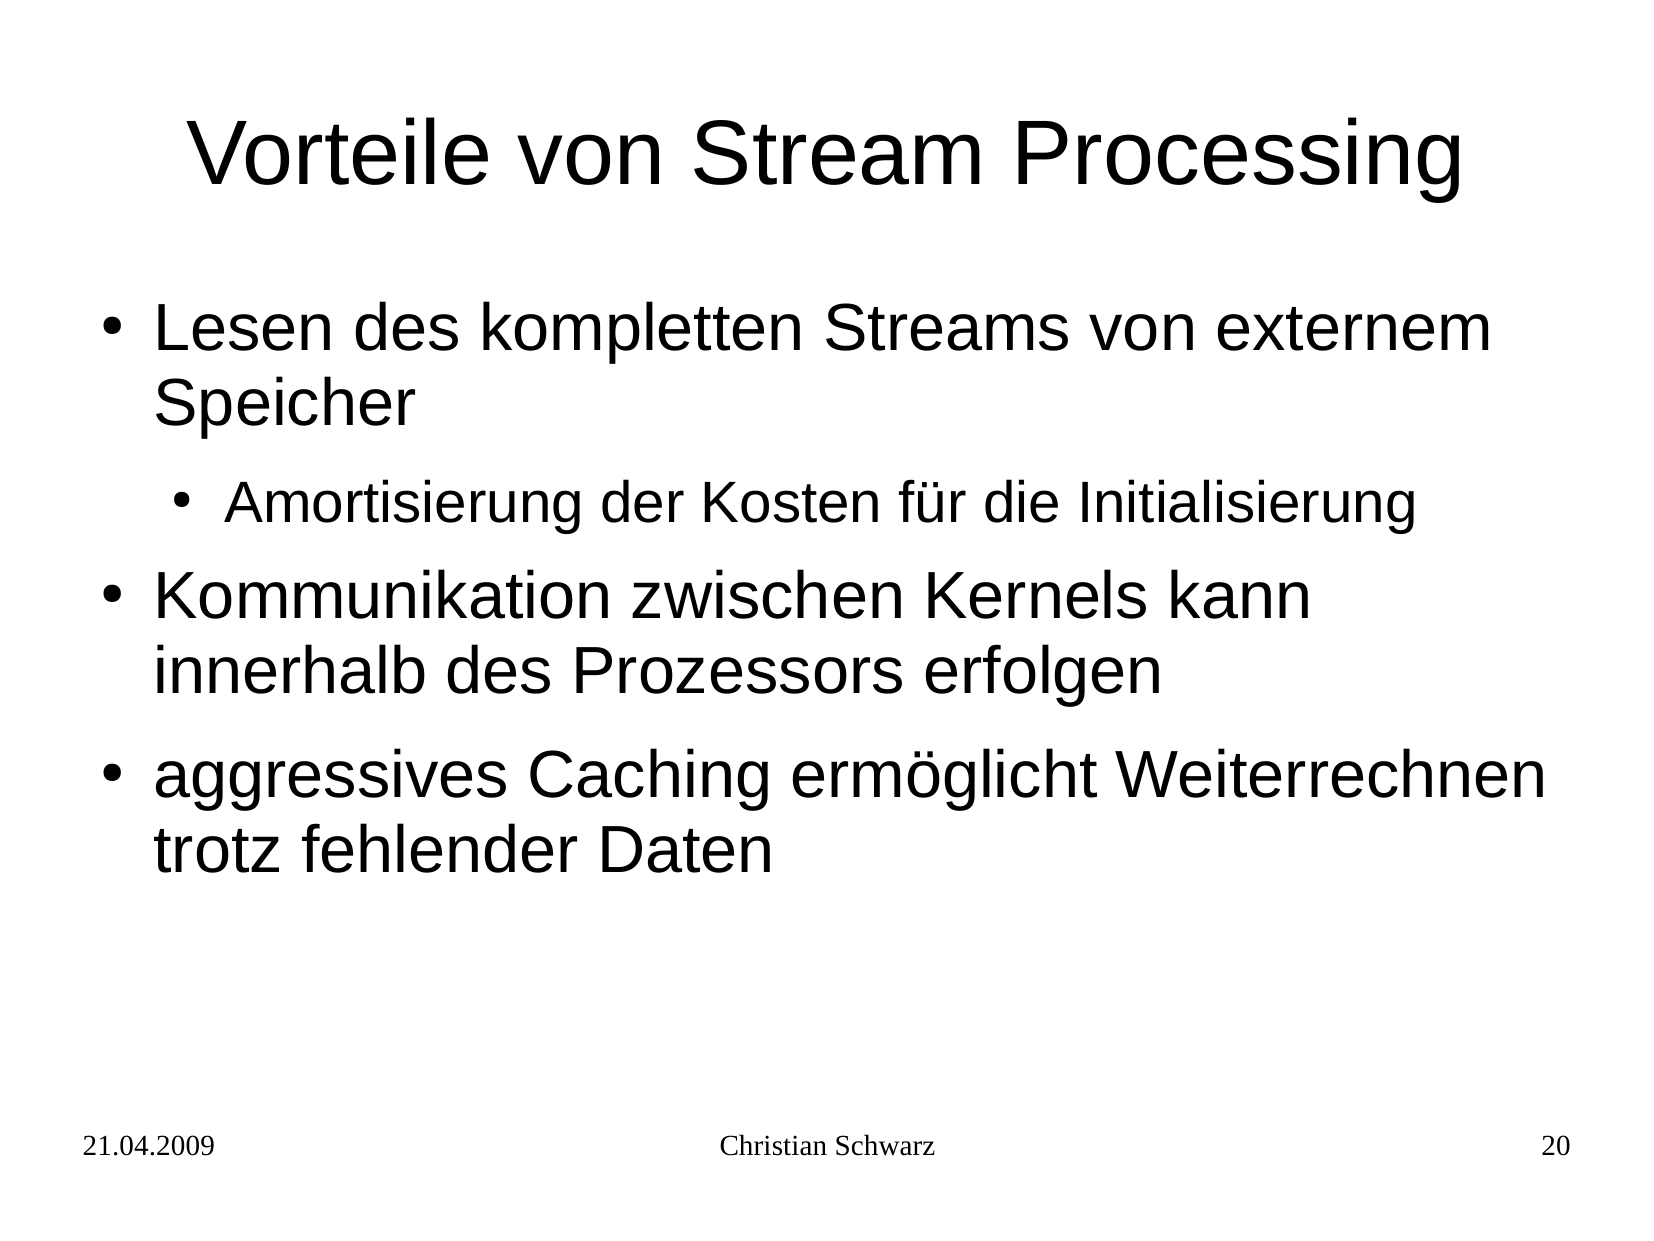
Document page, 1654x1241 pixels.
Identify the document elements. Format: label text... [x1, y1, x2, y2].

list Lesen des kompletten Streams von externem Speicher Amortisierung der Kosten für die Initialisierung Kommunikation zwischen Kernels kann innerhalb des Prozessors erfolgen aggressives Caching ermöglicht Weiterrechnen trotz fehlender Daten [82, 290, 1571, 1109]
title Vorteile von Stream Processing [82, 49, 1571, 257]
